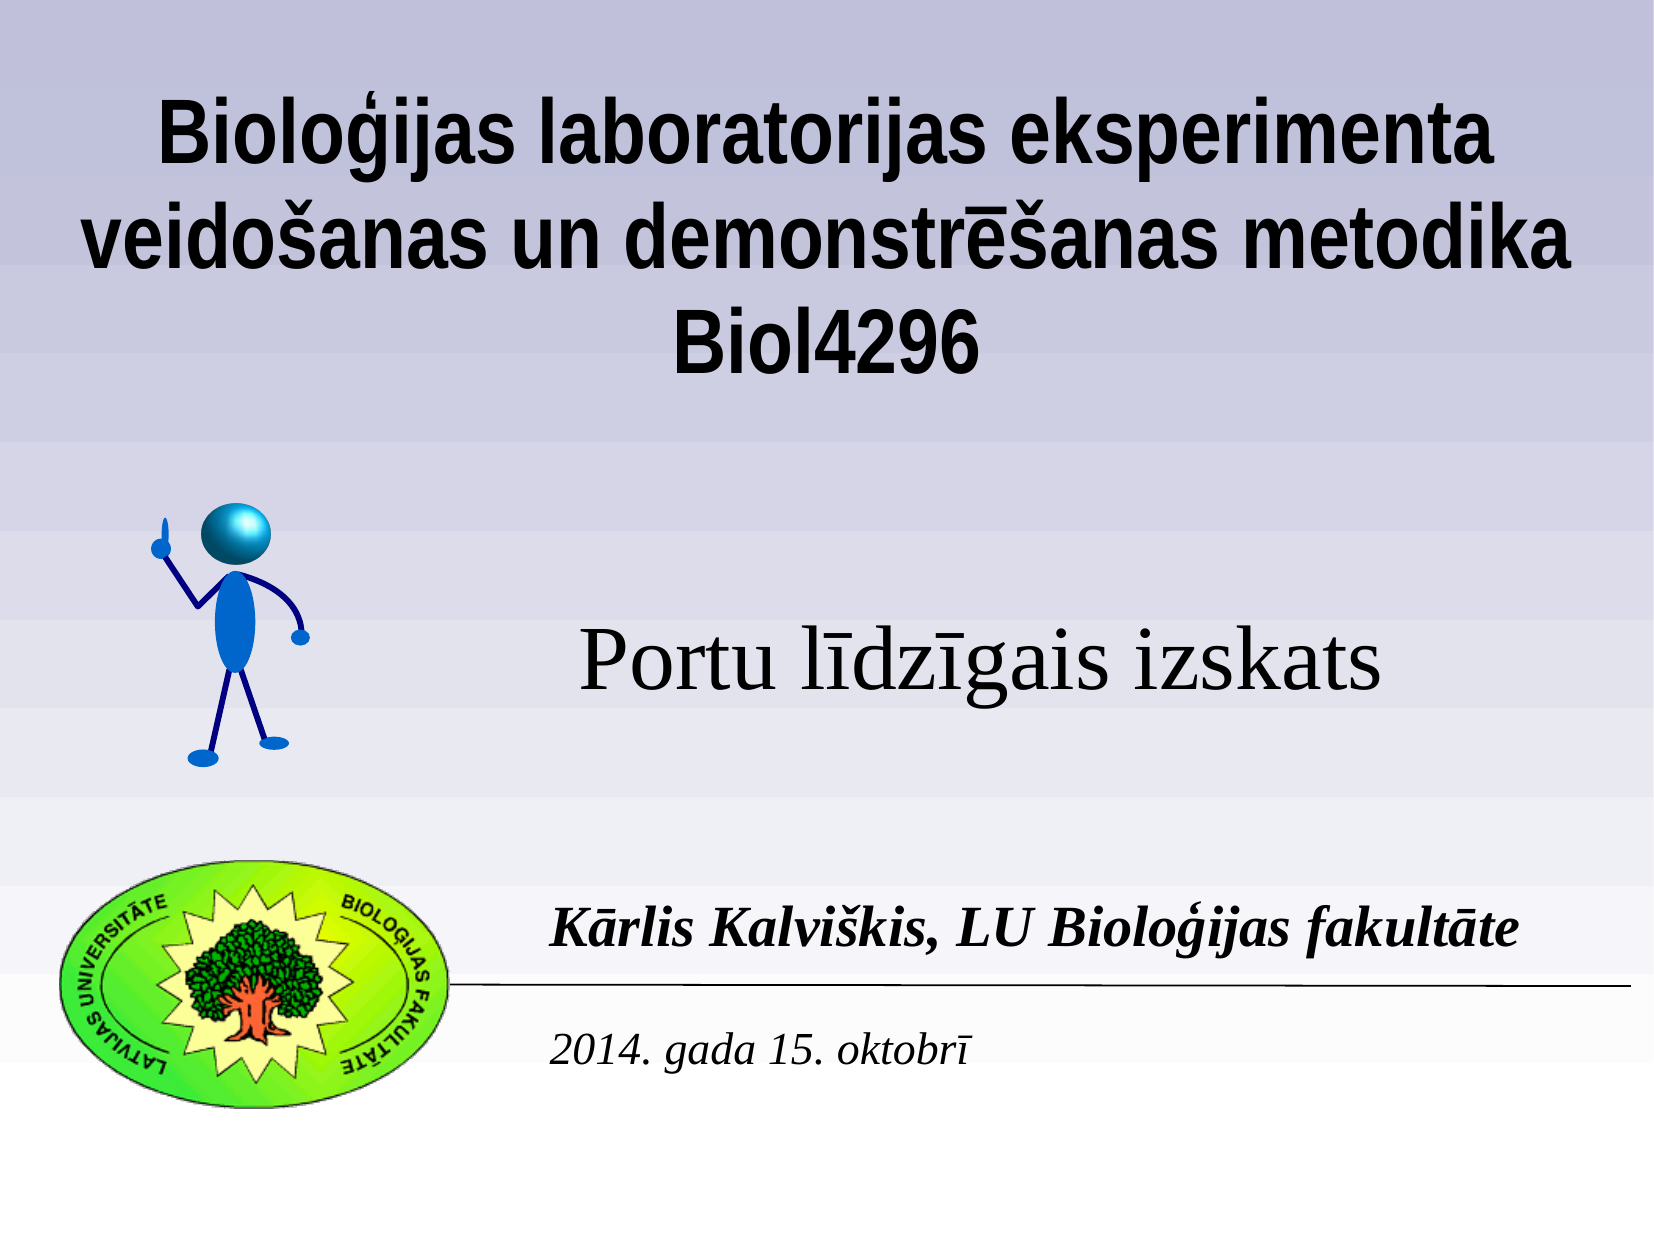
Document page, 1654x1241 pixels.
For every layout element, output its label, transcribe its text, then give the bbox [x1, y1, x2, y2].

picture [0, 0, 1654, 1241]
title Portu līdzīgais izskats [332, 456, 1632, 861]
text_box [151, 517, 171, 559]
text_box [187, 749, 219, 768]
text_box [290, 629, 310, 646]
text_box [214, 570, 256, 673]
text_box [259, 736, 290, 750]
